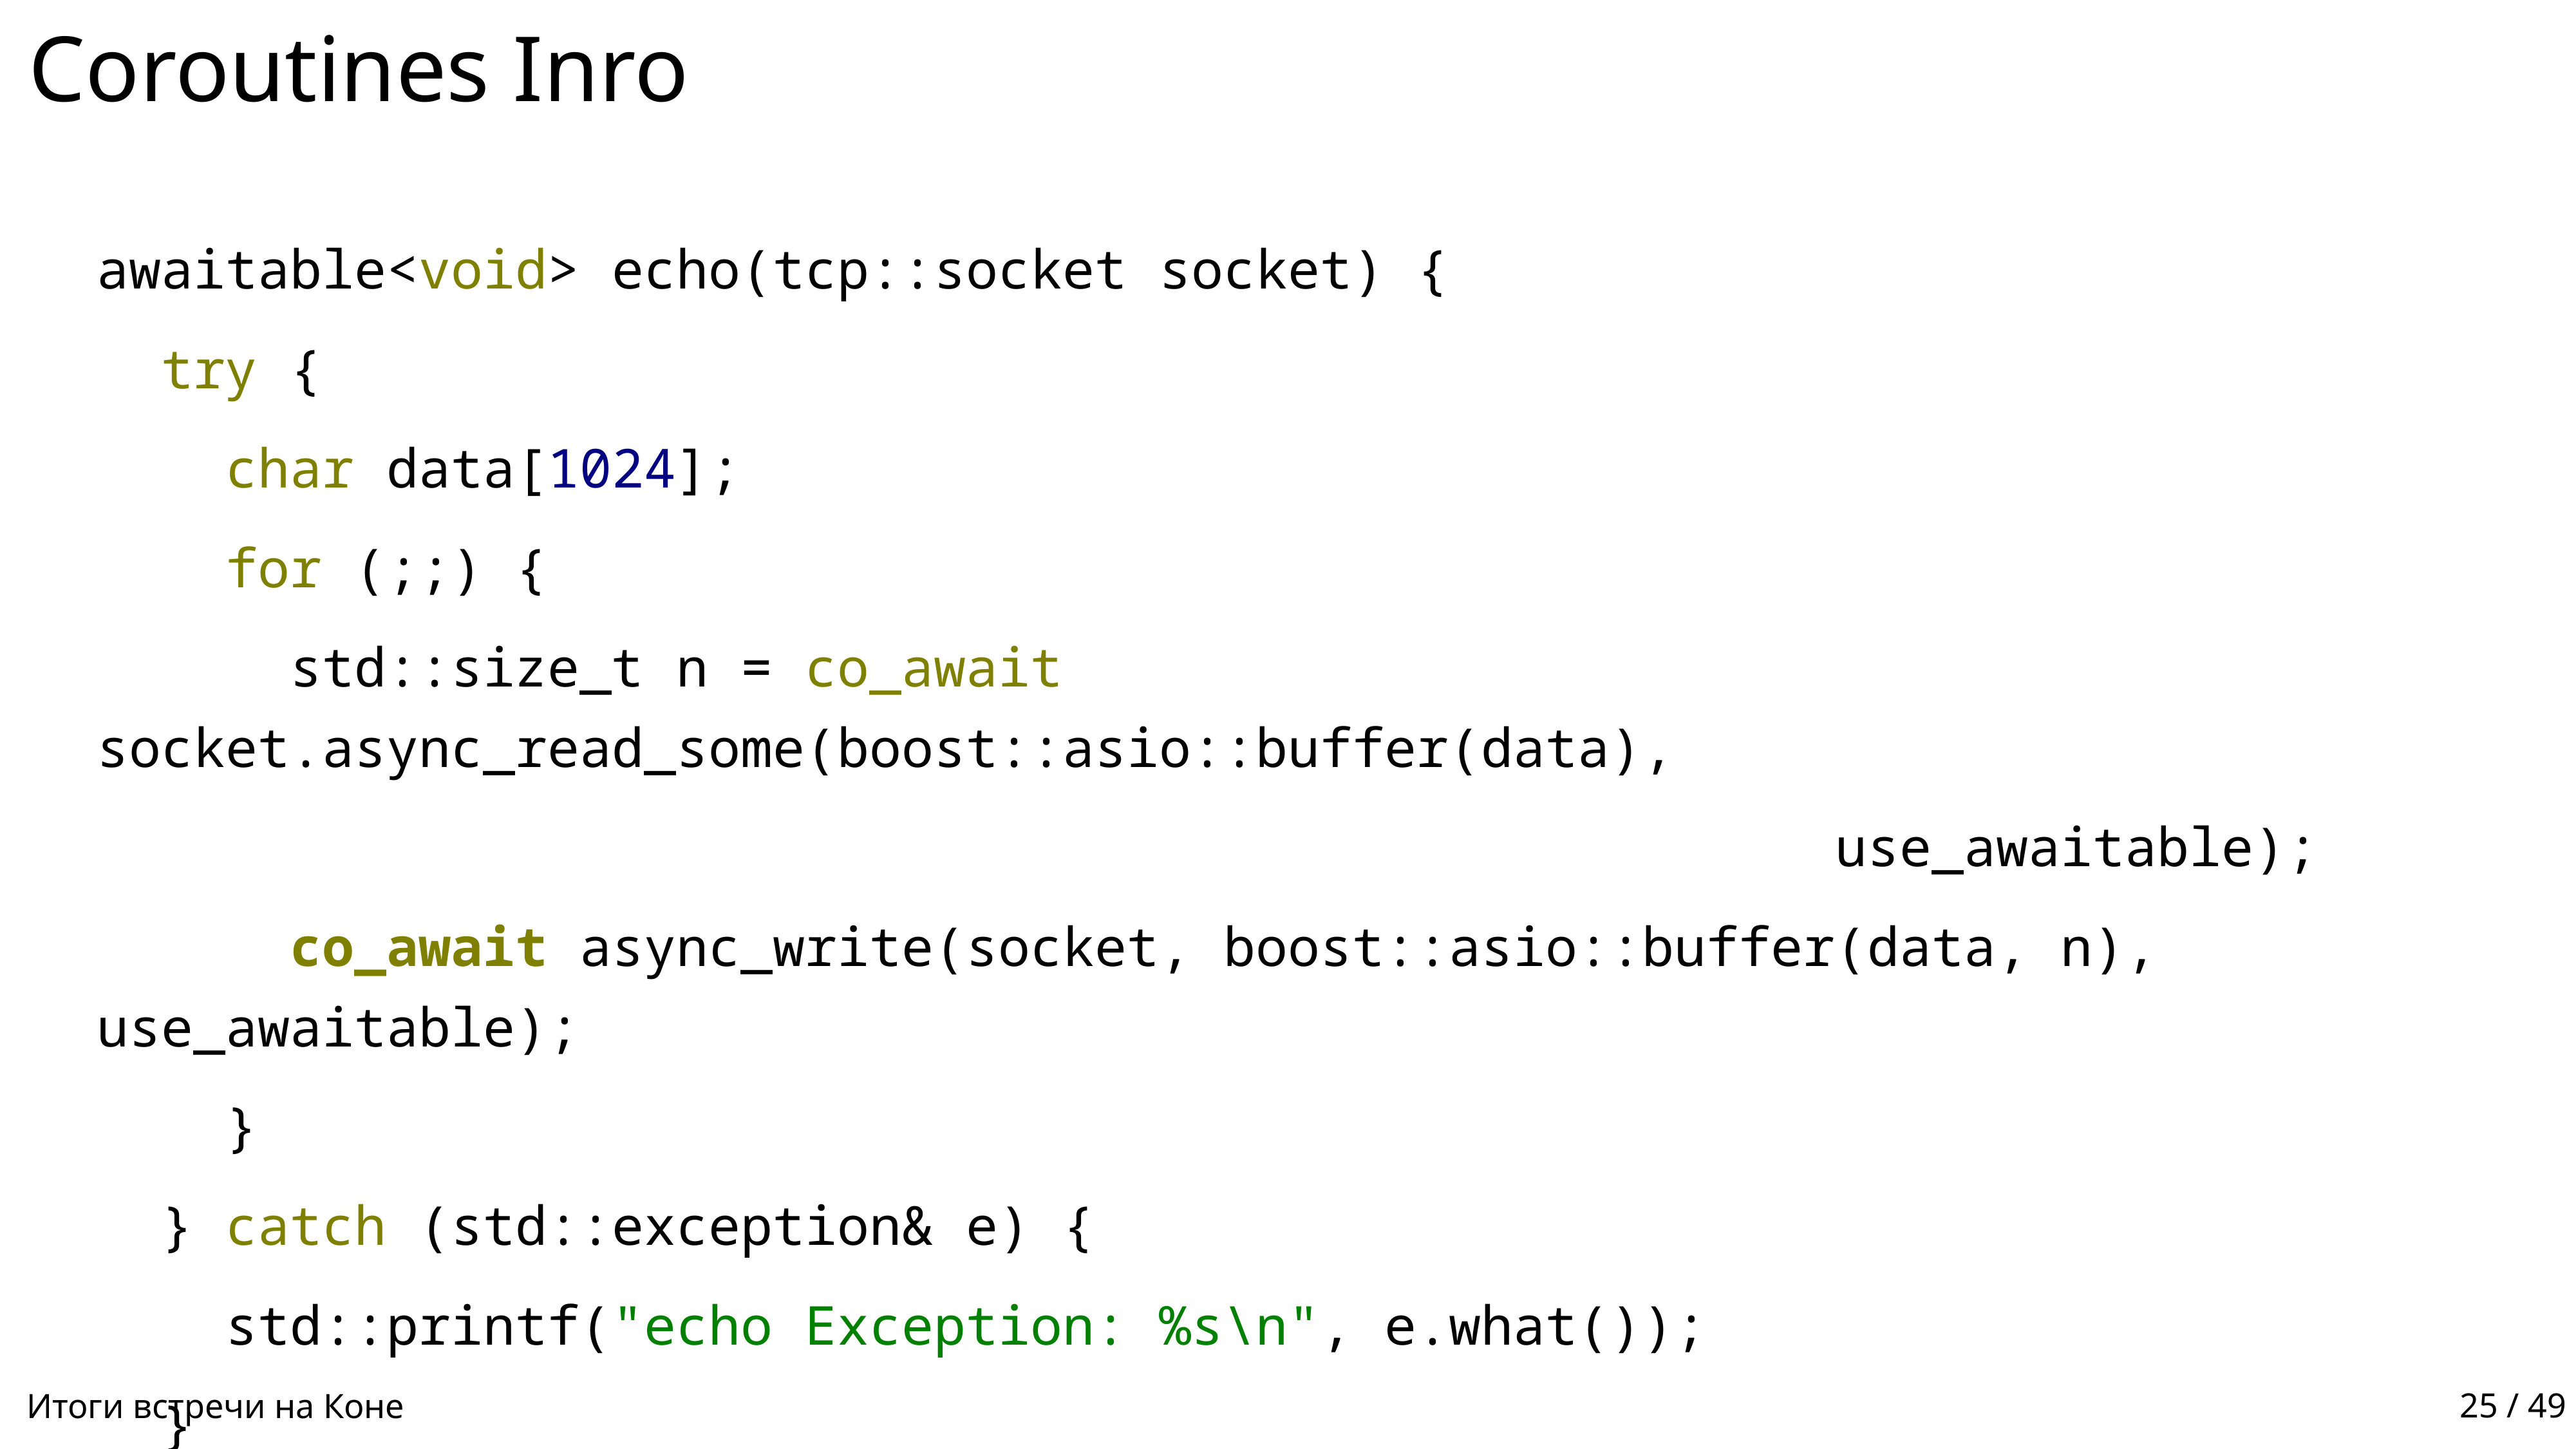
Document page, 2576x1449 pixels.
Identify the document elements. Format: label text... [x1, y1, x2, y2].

list awaitable<void> echo(tcp::socket socket) { try { char data[1024]; for (;;) { std::size_t n = co_await socket.async_read_some(boost::asio::buffer(data), use_awaitable); co_await async_write(socket, boost::asio::buffer(data, n), use_awaitable); } } catch (std::exception& e) { std::printf("echo Exception: %s\n", e.what()); } } [87, 214, 2550, 1382]
list Итоги встречи на Коне [17, 1376, 1114, 1431]
title Coroutines Inro [19, 19, 2550, 155]
list <number> / 49 [1479, 1376, 2576, 1431]
